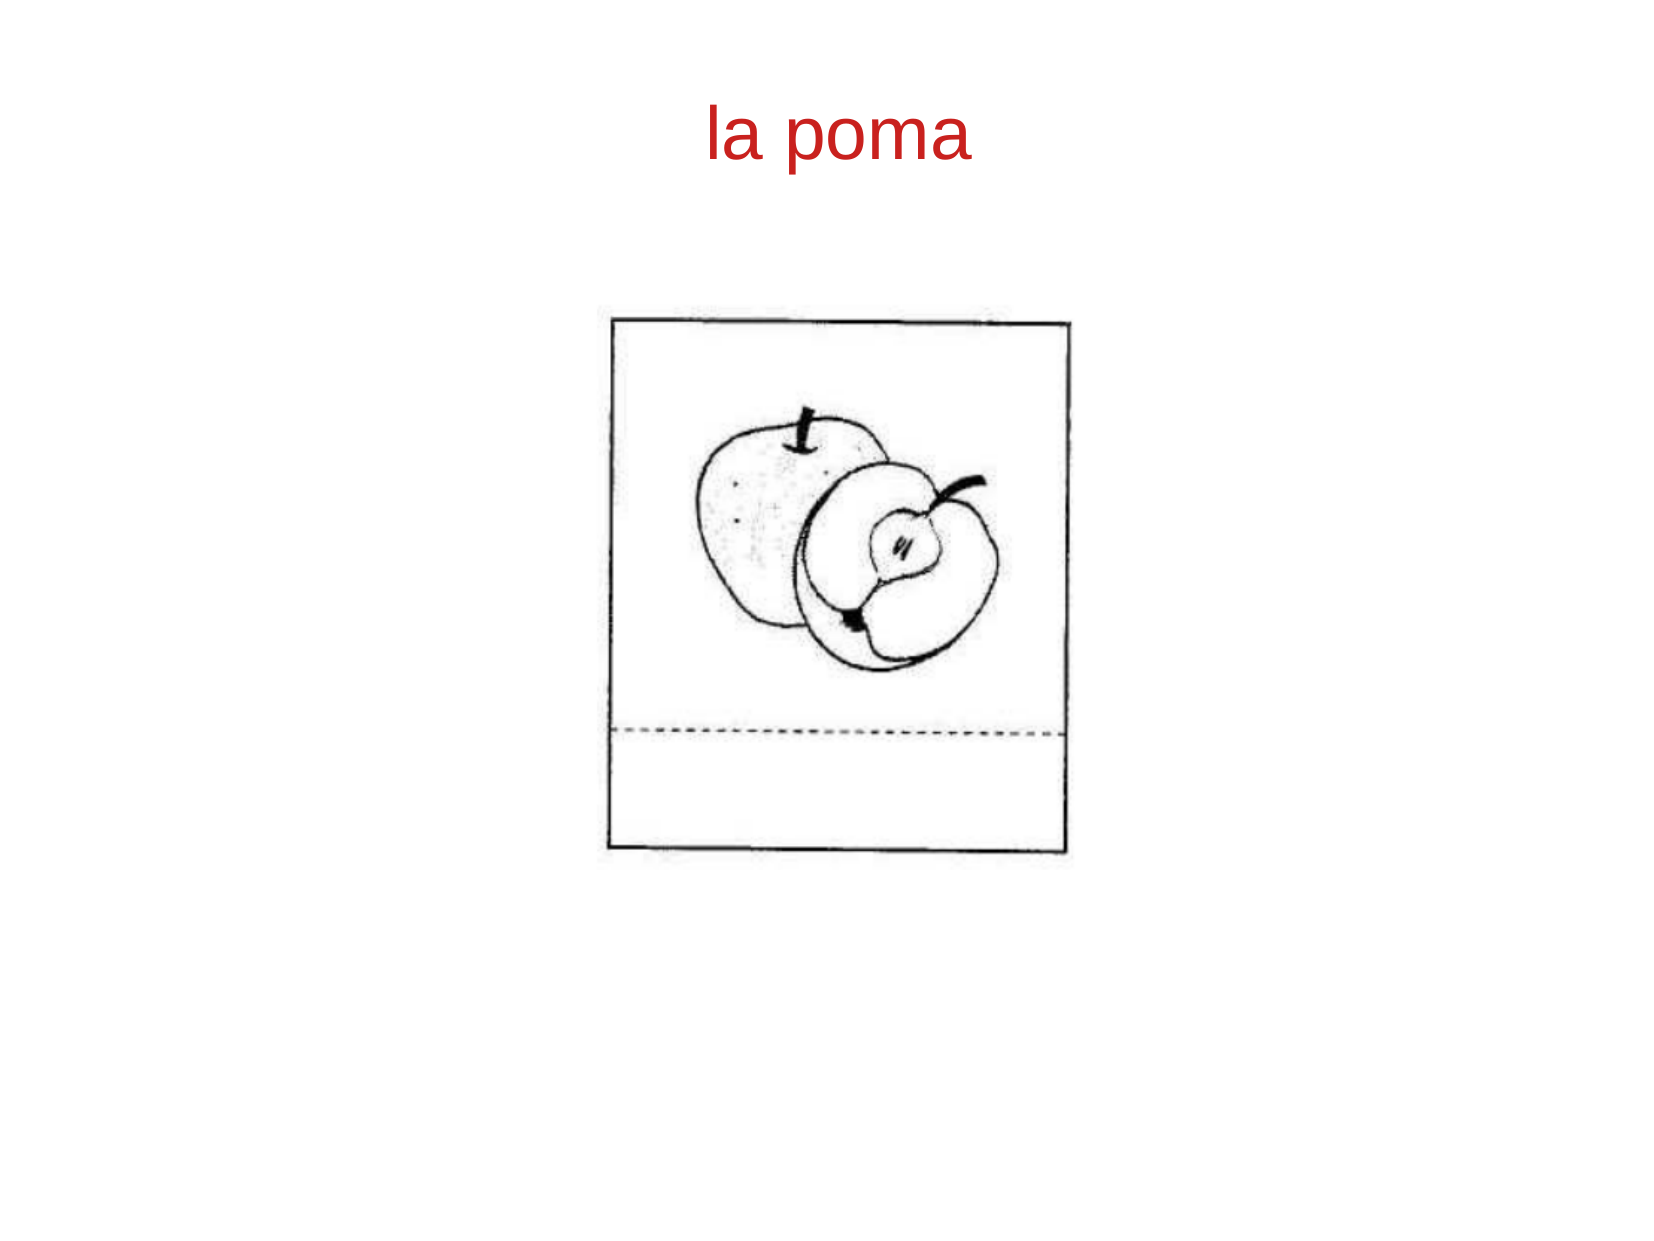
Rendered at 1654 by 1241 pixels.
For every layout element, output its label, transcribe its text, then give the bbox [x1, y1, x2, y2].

picture [581, 291, 1094, 873]
text_box la poma [389, 58, 1288, 201]
